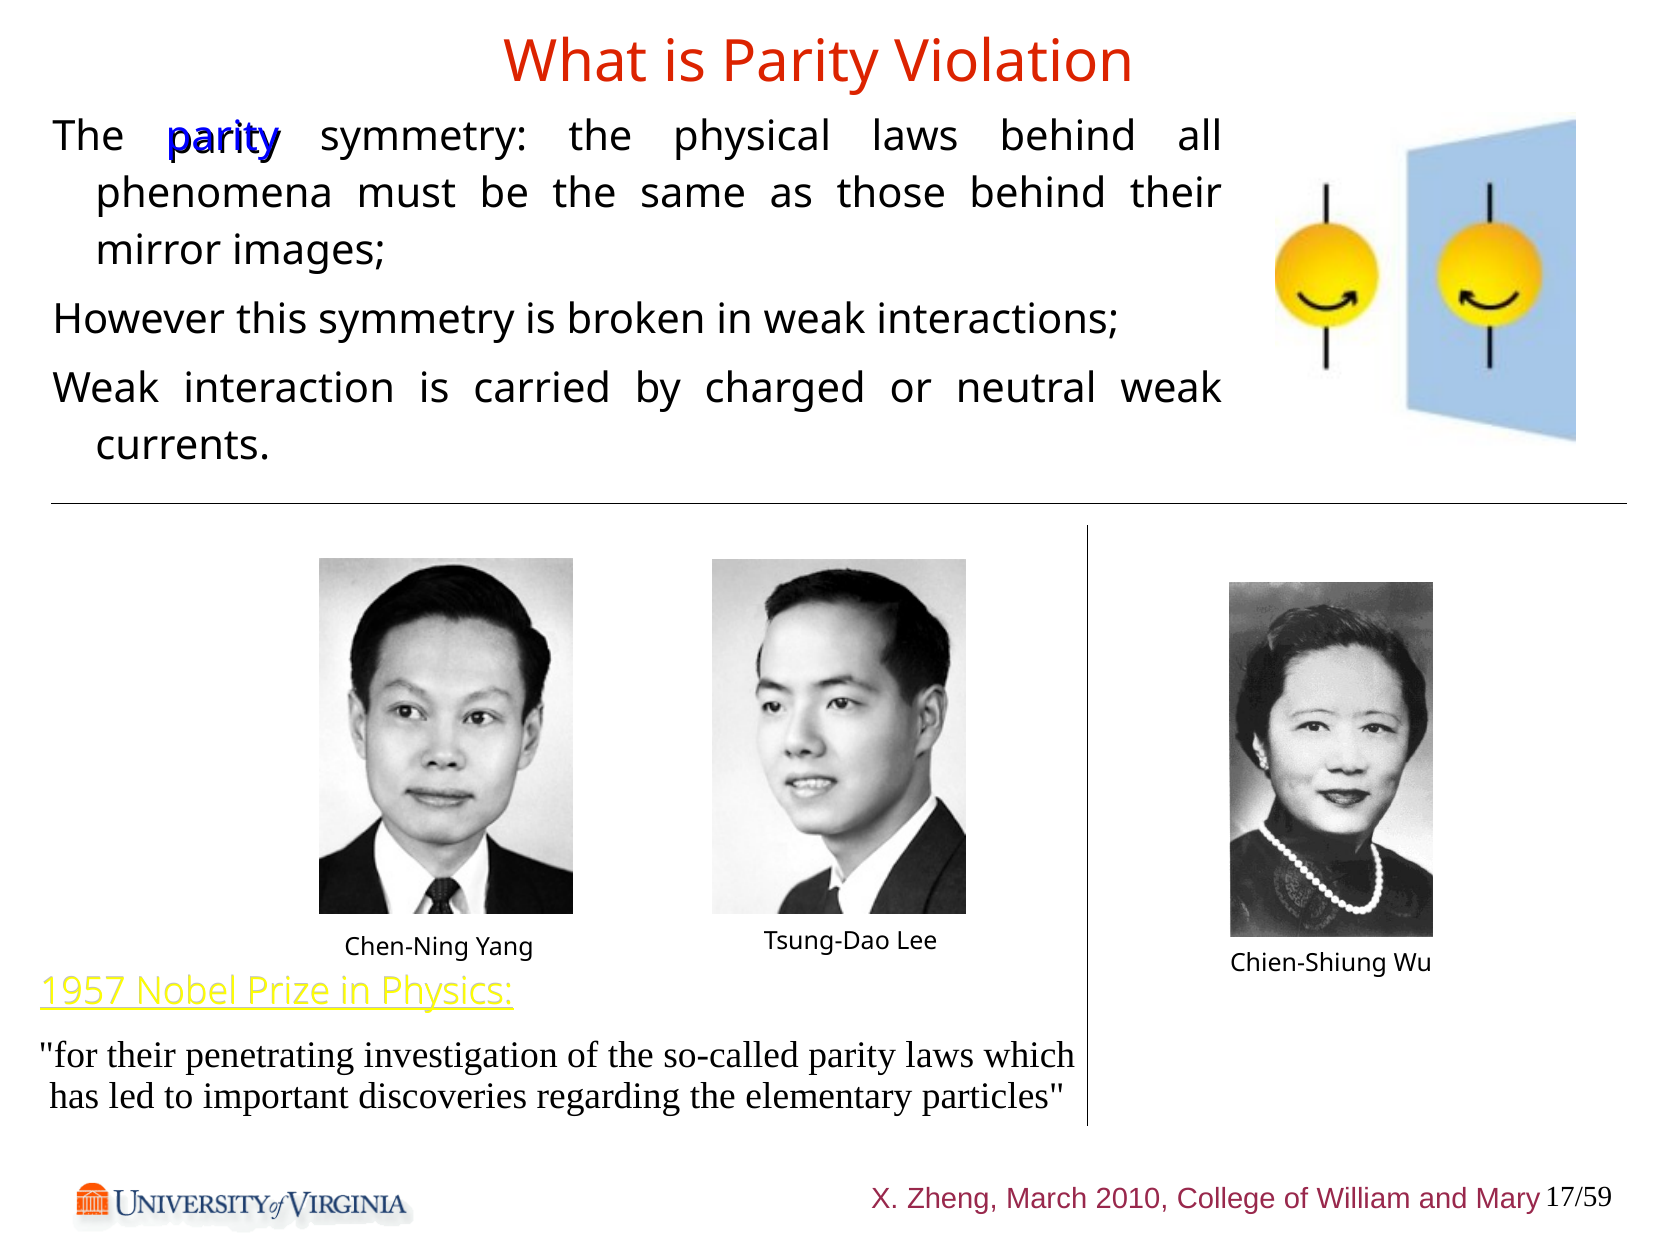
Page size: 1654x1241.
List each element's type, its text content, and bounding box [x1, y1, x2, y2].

text_box The parity symmetry: the physical laws behind all phenomena must be the same as those behind their mirror images; However this symmetry is broken in weak interactions; Weak interaction is carried by charged or neutral weak currents. [37, 98, 1238, 566]
picture [712, 559, 966, 914]
text_box Chen-Ning Yang [329, 921, 593, 974]
text_box Tsung-Dao Lee [738, 915, 964, 992]
picture [1275, 112, 1576, 451]
text_box "for their penetrating investigation of the so-called parity laws which has led to important discoveries regarding the elementary particles" [13, 1026, 1102, 1146]
picture [319, 558, 573, 914]
title What is Parity Violation [113, 15, 1525, 102]
picture [1229, 582, 1433, 937]
text_box 1957 Nobel Prize in Physics: [25, 957, 536, 1028]
text_box Chien-Shiung Wu [1200, 937, 1463, 990]
picture [53, 1165, 427, 1241]
